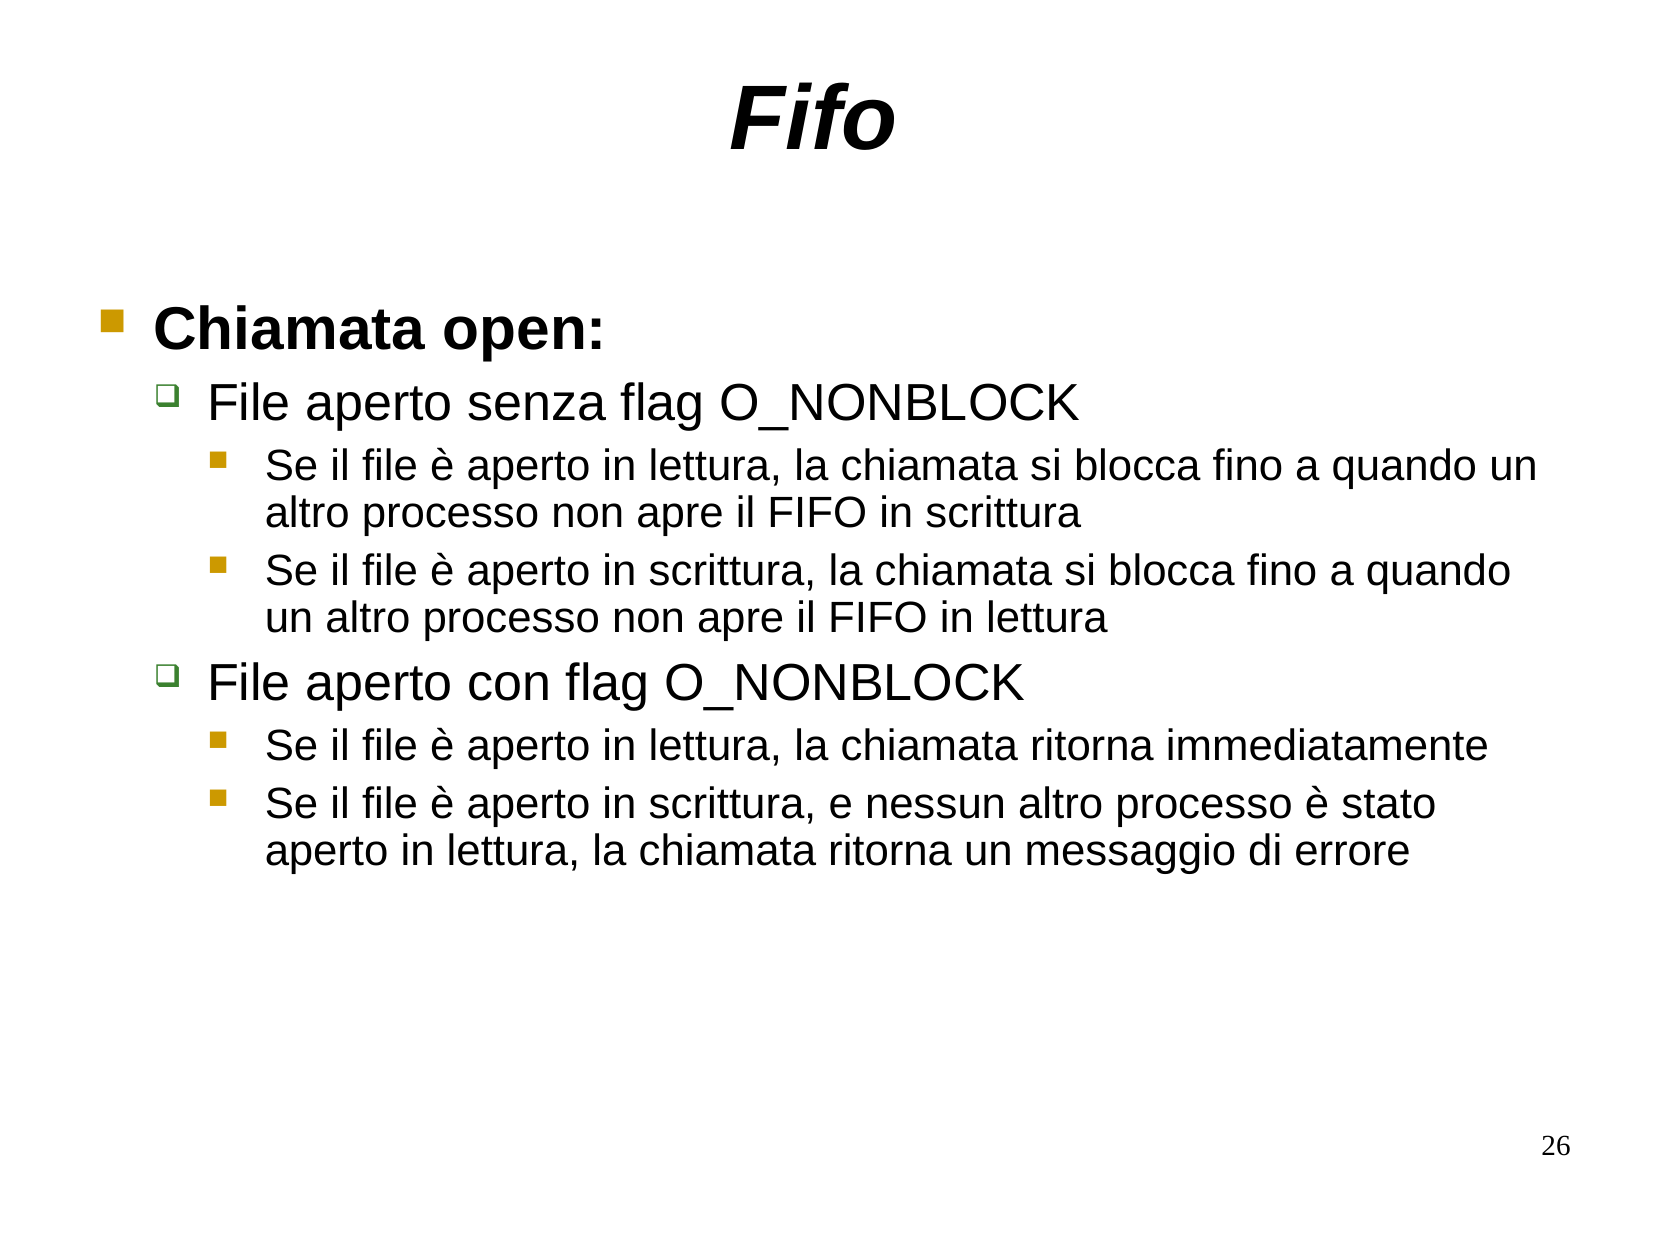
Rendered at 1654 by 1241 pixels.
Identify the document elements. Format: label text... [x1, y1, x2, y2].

list Chiamata open: File aperto senza flag O_NONBLOCK Se il file è aperto in lettura, la chiamata si blocca fino a quando un altro processo non apre il FIFO in scrittura Se il file è aperto in scrittura, la chiamata si blocca fino a quando un altro processo non apre il FIFO in lettura File aperto con flag O_NONBLOCK Se il file è aperto in lettura, la chiamata ritorna immediatamente Se il file è aperto in scrittura, e nessun altro processo è stato aperto in lettura, la chiamata ritorna un messaggio di errore [82, 289, 1571, 1112]
title Fifo [82, 50, 1571, 257]
